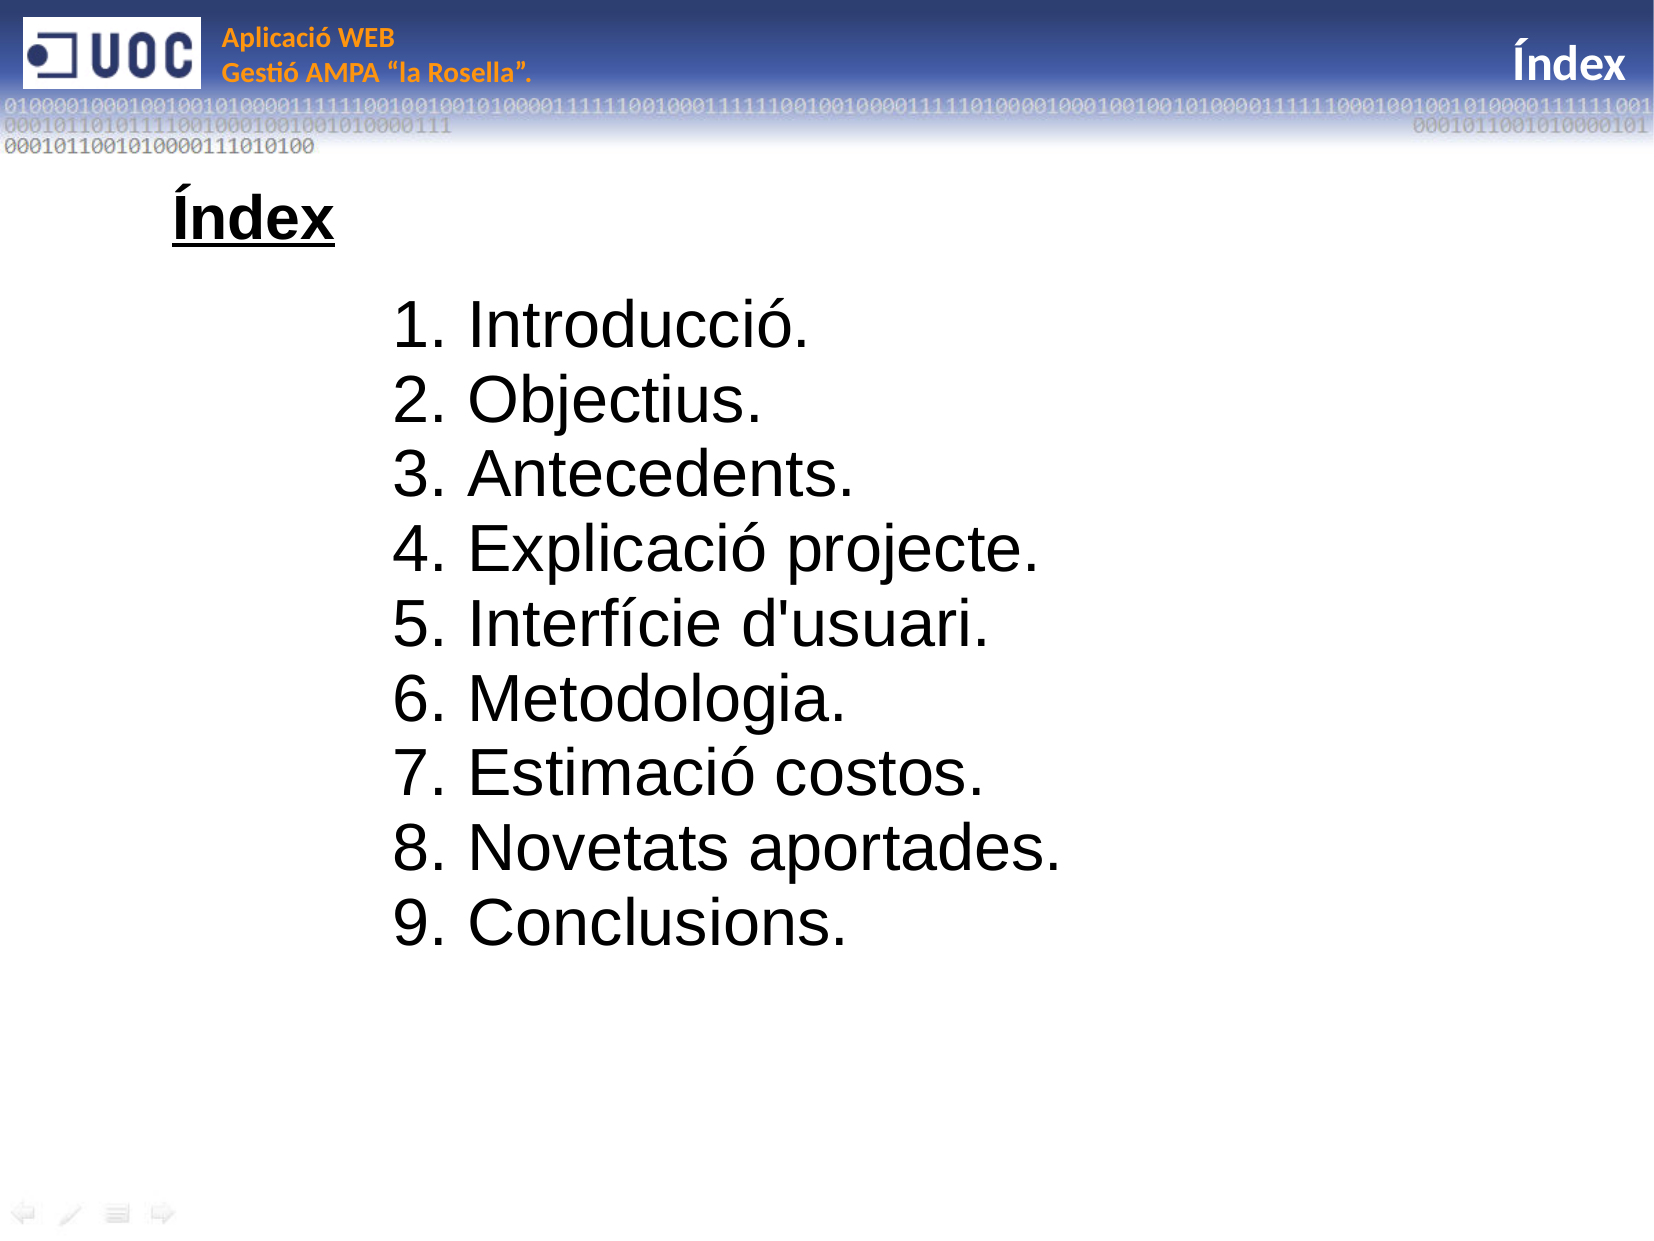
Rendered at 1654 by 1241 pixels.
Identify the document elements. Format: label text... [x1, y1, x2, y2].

picture [0, 0, 1654, 1241]
text_box Índex [1184, 23, 1642, 99]
text_box Índex [157, 170, 351, 260]
text_box Introducció. Objectius. Antecedents. Explicació projecte. Interfície d'usuari. Metodologia. Estimació costos. Novetats aportades. Conclusions. [377, 279, 1269, 1040]
text_box Aplicació WEB Gestió AMPA “la Rosella”. [206, 12, 709, 95]
